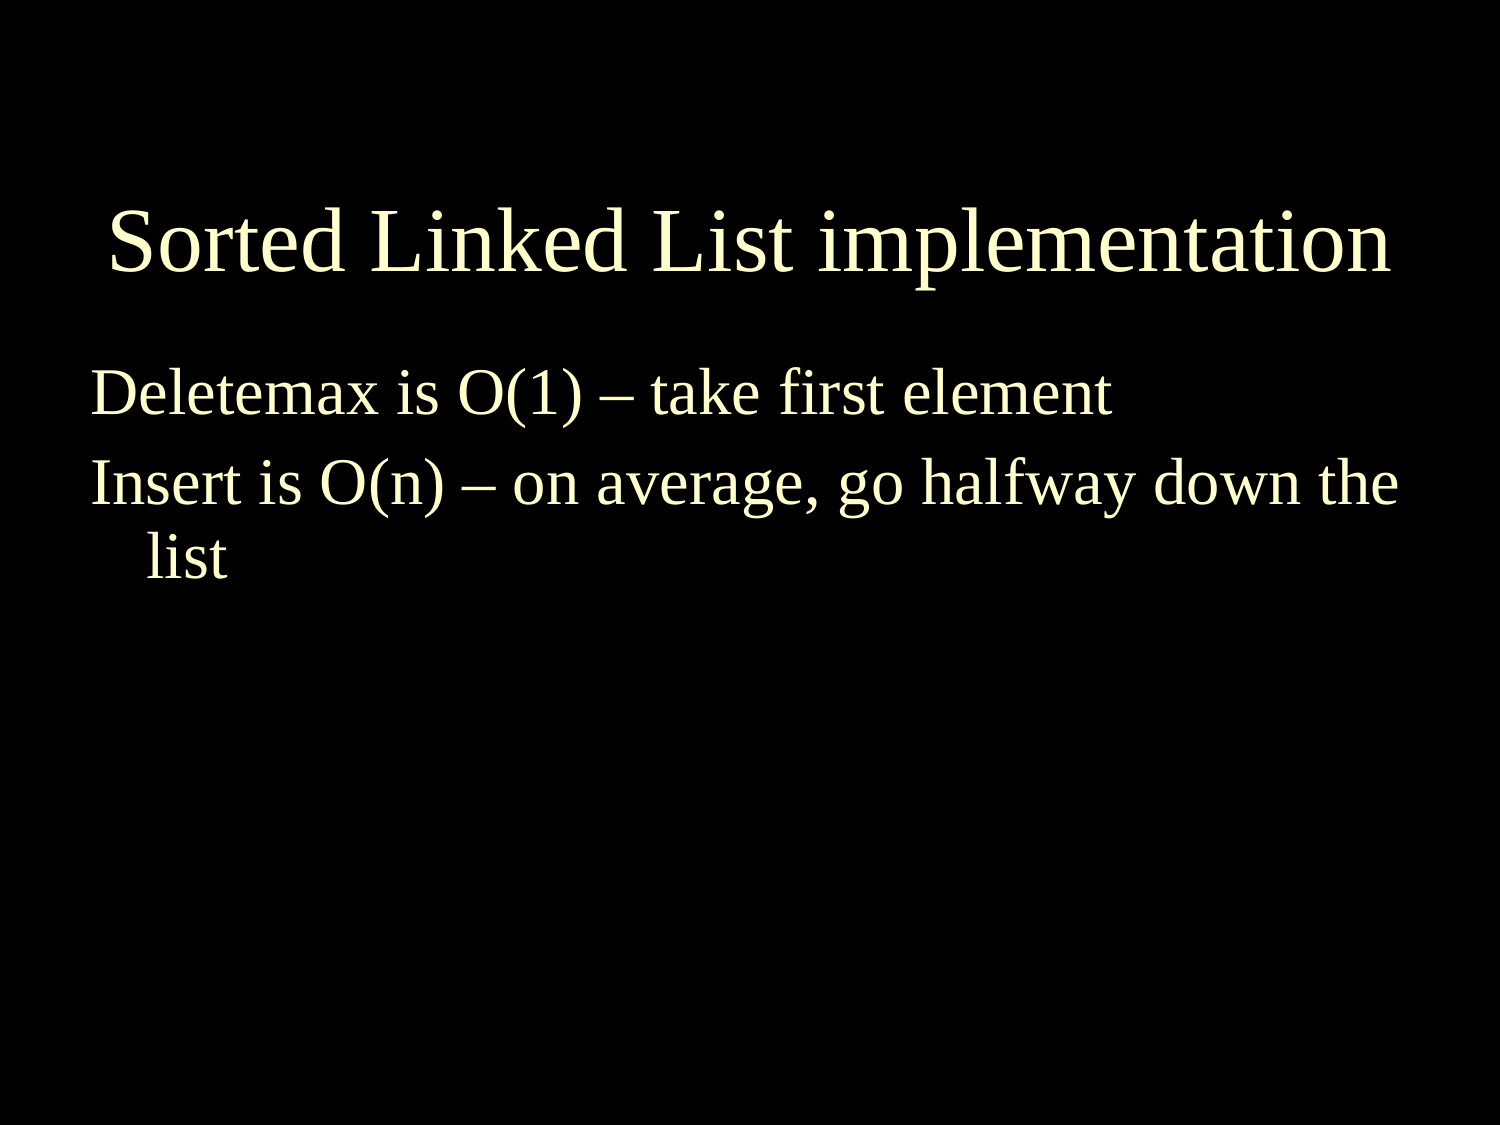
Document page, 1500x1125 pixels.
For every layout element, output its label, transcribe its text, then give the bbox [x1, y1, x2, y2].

title Sorted Linked List implementation [22, 145, 1480, 336]
list Deletemax is O(1) – take first element Insert is O(n) – on average, go halfway down the list [75, 347, 1463, 1026]
